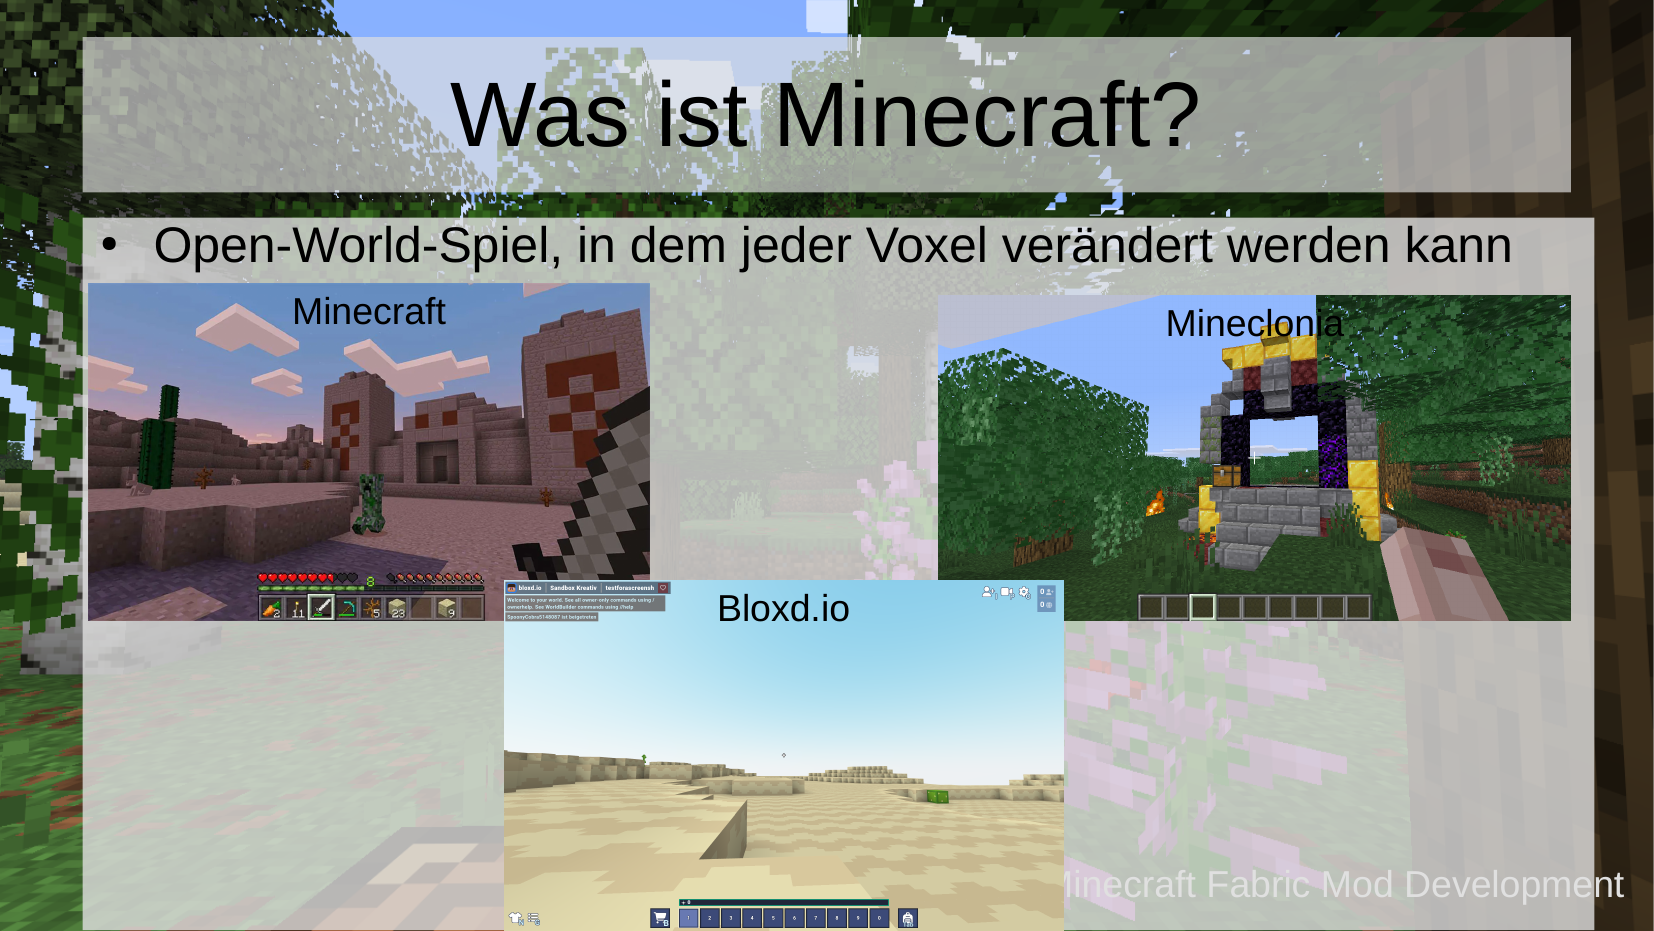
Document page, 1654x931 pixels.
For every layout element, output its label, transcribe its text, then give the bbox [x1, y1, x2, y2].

picture [88, 283, 1571, 931]
list Open-World-Spiel, in dem jeder Voxel verändert werden kann [82, 217, 1595, 931]
title Was ist Minecraft? [82, 37, 1571, 193]
picture [0, 0, 1654, 931]
